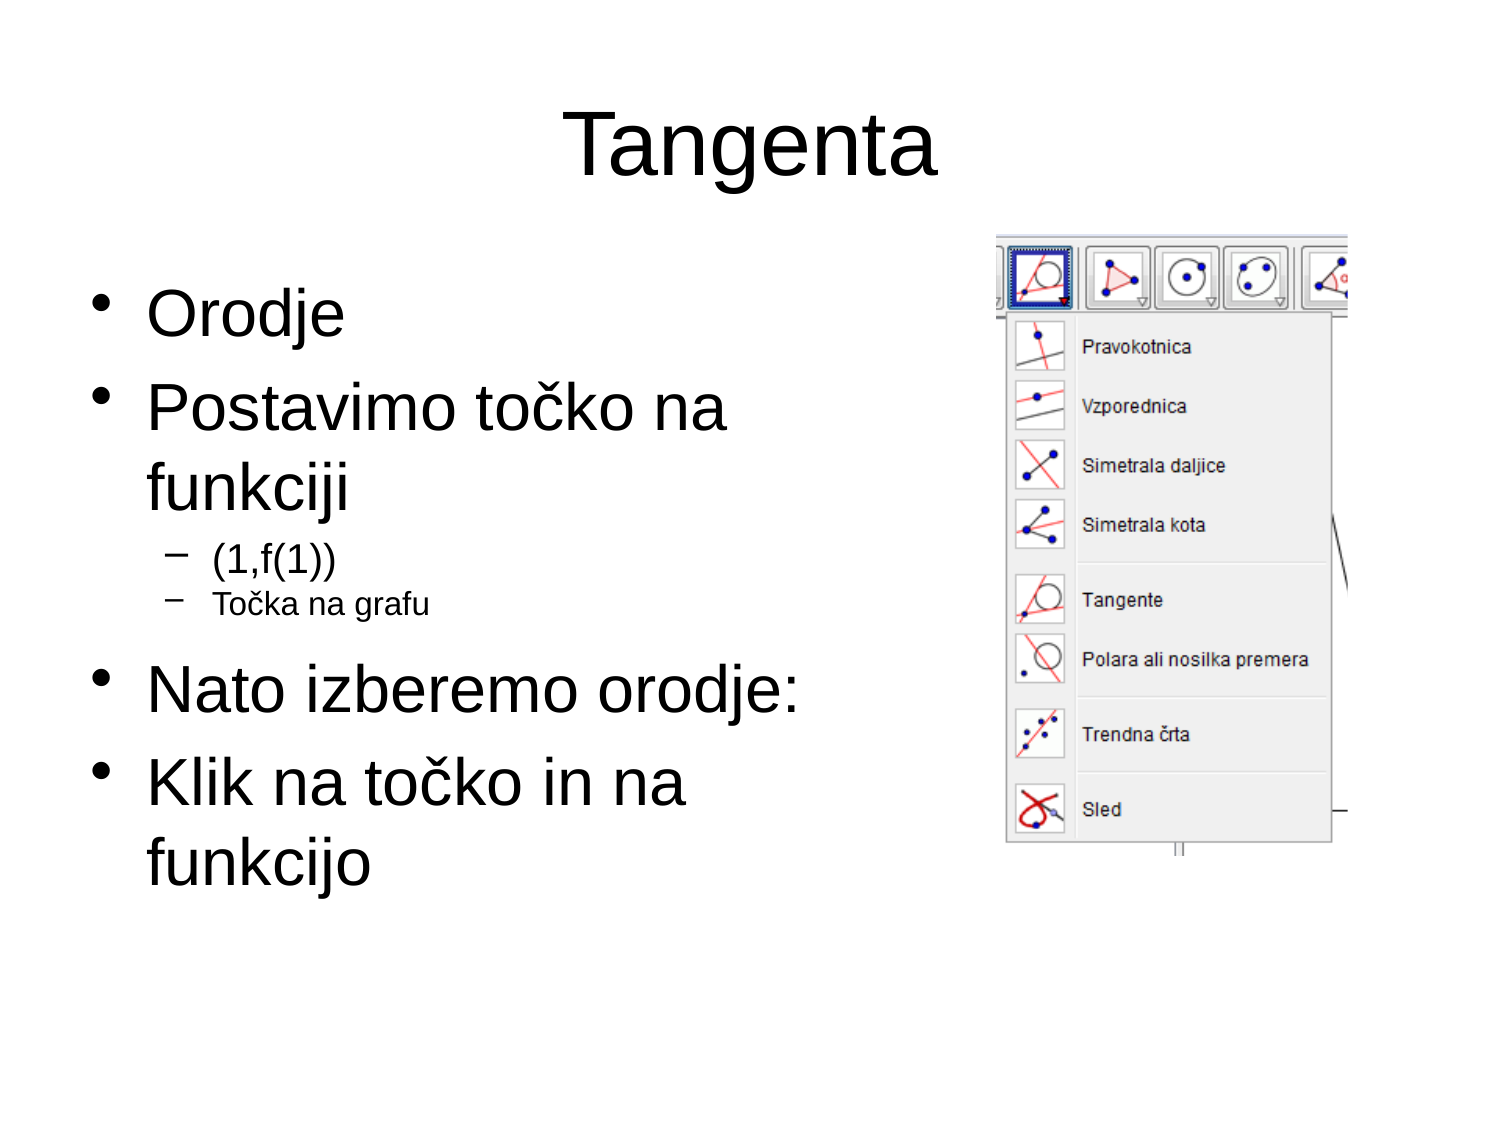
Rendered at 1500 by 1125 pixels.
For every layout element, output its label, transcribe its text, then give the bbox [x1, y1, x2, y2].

list Orodje Postavimo točko na funkciji (1,f(1)) Točka na grafu Nato izberemo orodje: Klik na točko in na funkcijo [75, 262, 903, 1005]
title Tangenta [75, 45, 1425, 233]
picture [996, 234, 1348, 856]
